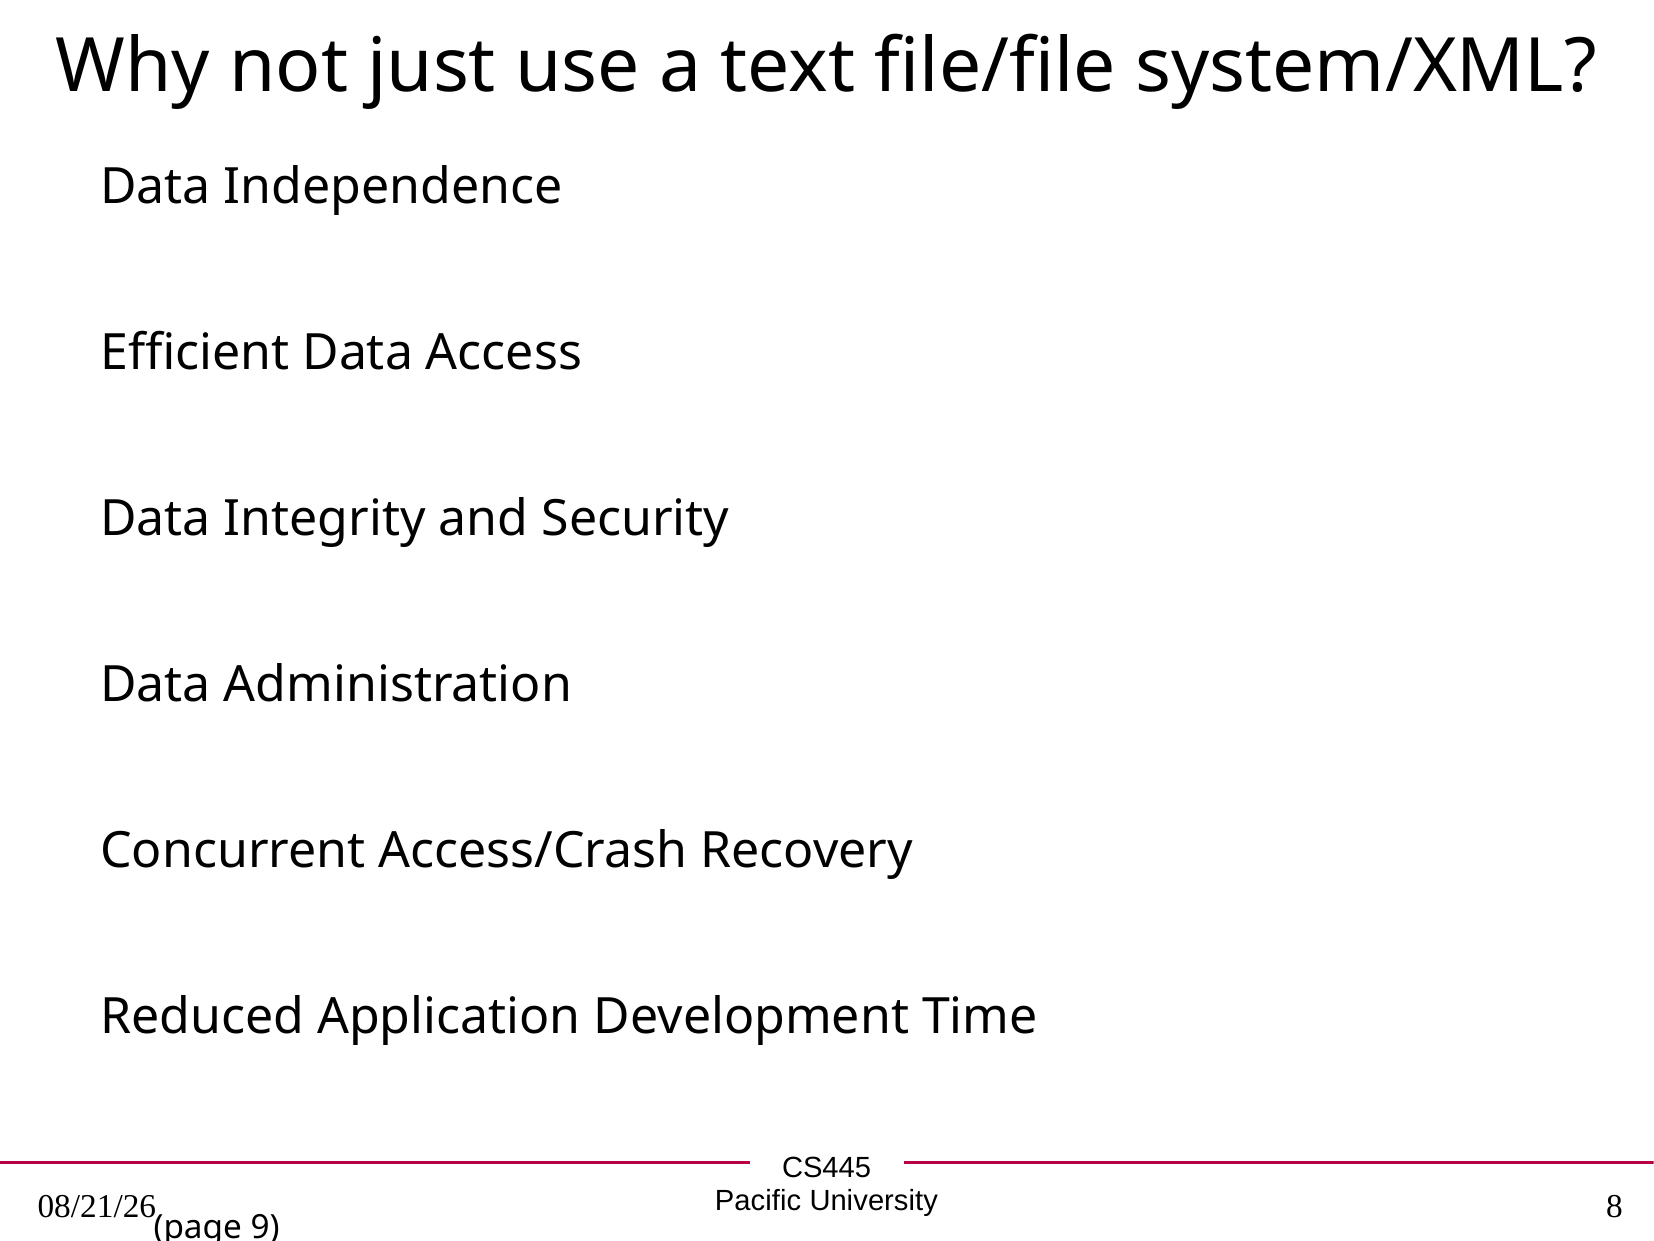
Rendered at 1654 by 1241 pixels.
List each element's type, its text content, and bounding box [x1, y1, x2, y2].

title Why not just use a text file/file system/XML? [0, 18, 1654, 106]
list Data Independence Efficient Data Access Data Integrity and Security Data Administration Concurrent Access/Crash Recovery Reduced Application Development Time (page 9) [82, 150, 1571, 1113]
